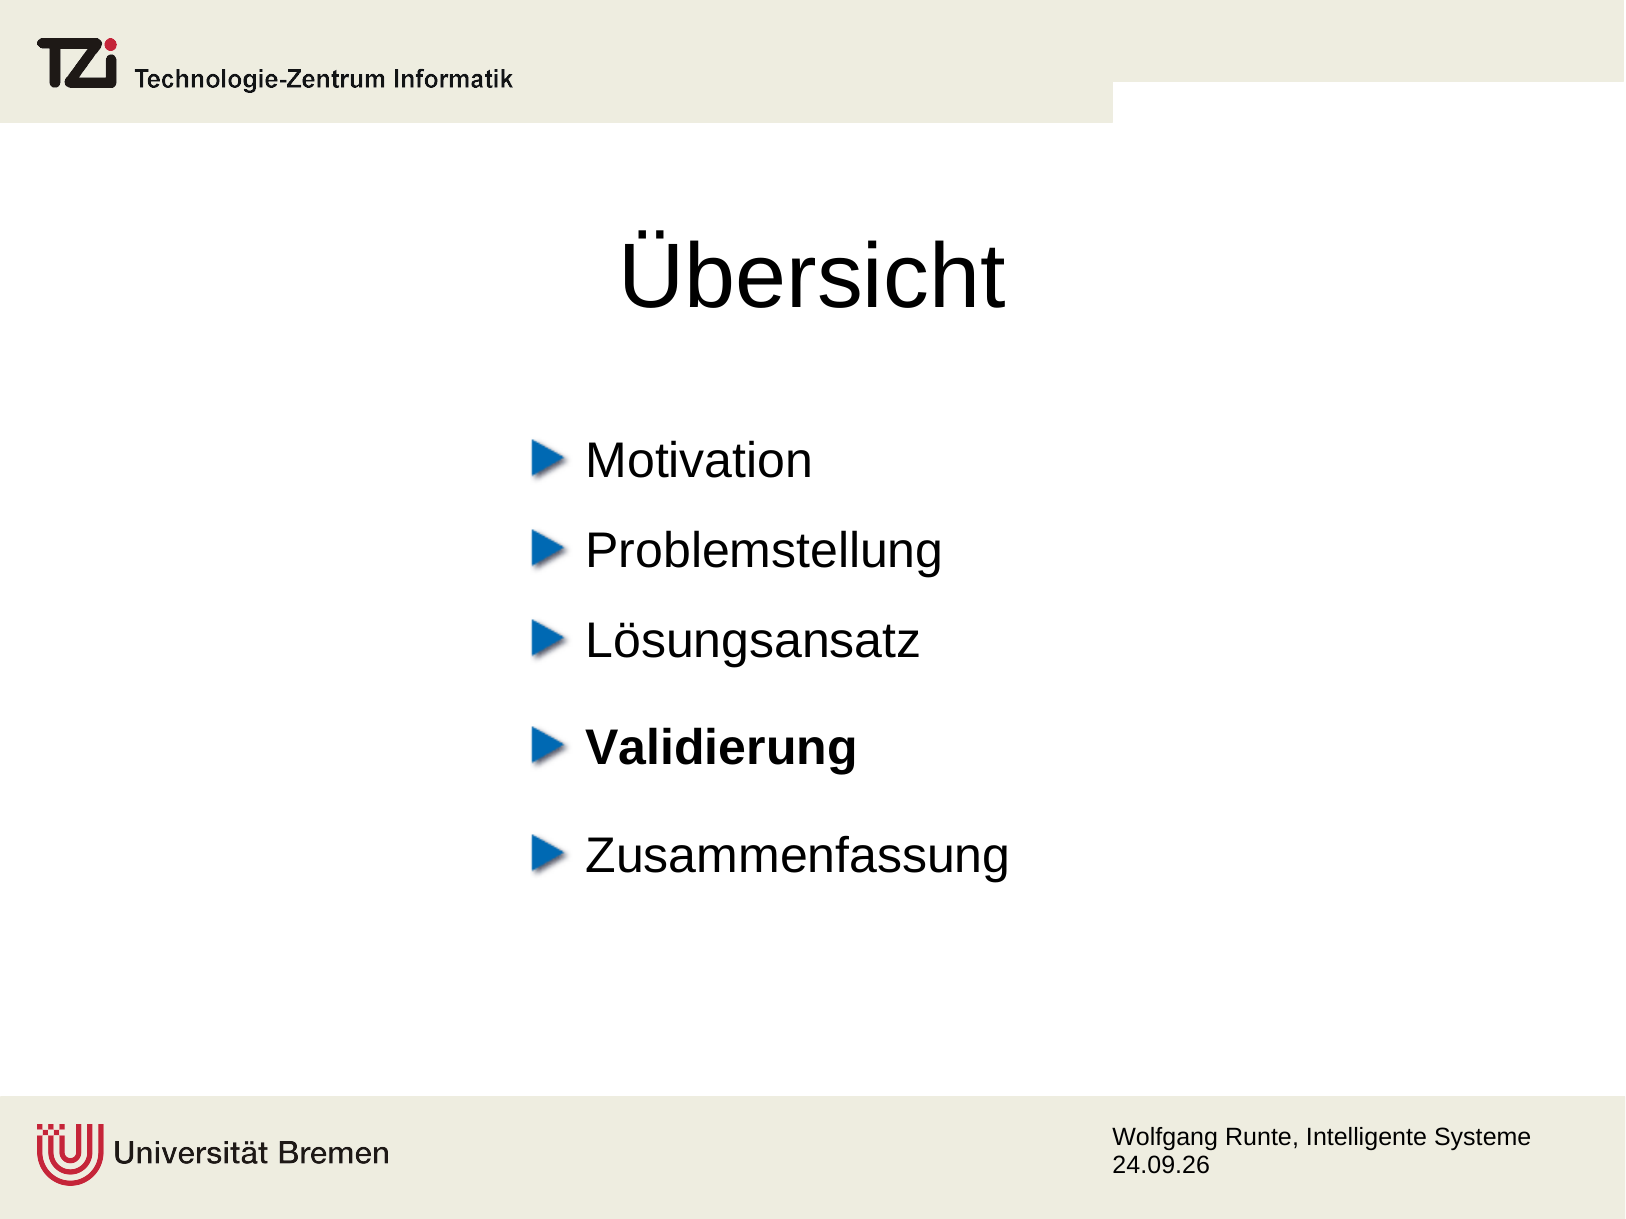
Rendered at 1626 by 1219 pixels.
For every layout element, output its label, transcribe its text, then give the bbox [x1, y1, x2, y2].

title Übersicht [112, 162, 1513, 393]
picture [37, 38, 513, 93]
list Motivation Problemstellung Lösungsansatz Validierung Zusammenfassung [529, 433, 1513, 945]
picture [37, 1124, 388, 1186]
